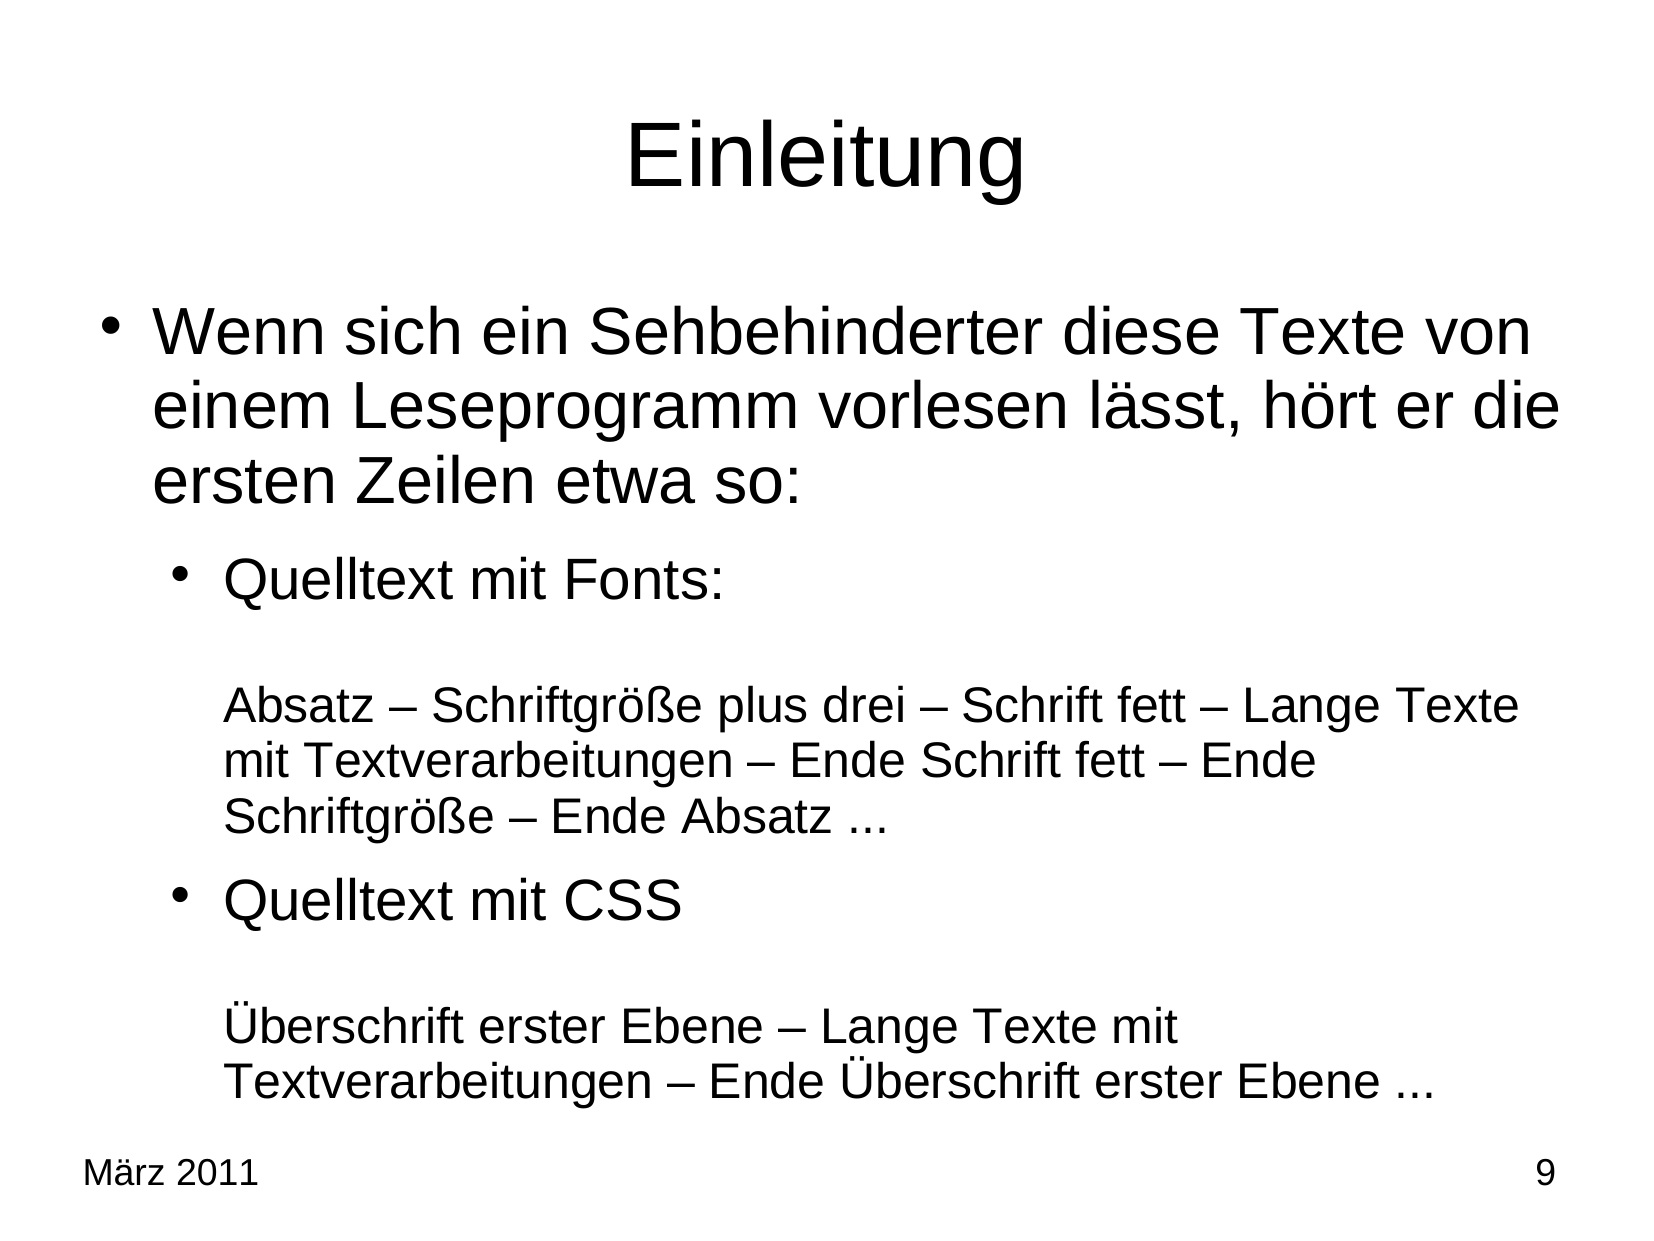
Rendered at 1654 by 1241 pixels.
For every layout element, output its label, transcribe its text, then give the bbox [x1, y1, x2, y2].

title Einleitung [82, 49, 1571, 257]
list Wenn sich ein Sehbehinderter diese Texte von einem Leseprogramm vorlesen lässt, hört er die ersten Zeilen etwa so: Quelltext mit Fonts: Absatz – Schriftgröße plus drei – Schrift fett – Lange Texte mit Textverarbeitungen – Ende Schrift fett – Ende Schriftgröße – Ende Absatz ... Quelltext mit CSS Überschrift erster Ebene – Lange Texte mit Textverarbeitungen – Ende Überschrift erster Ebene ... [82, 290, 1571, 1152]
